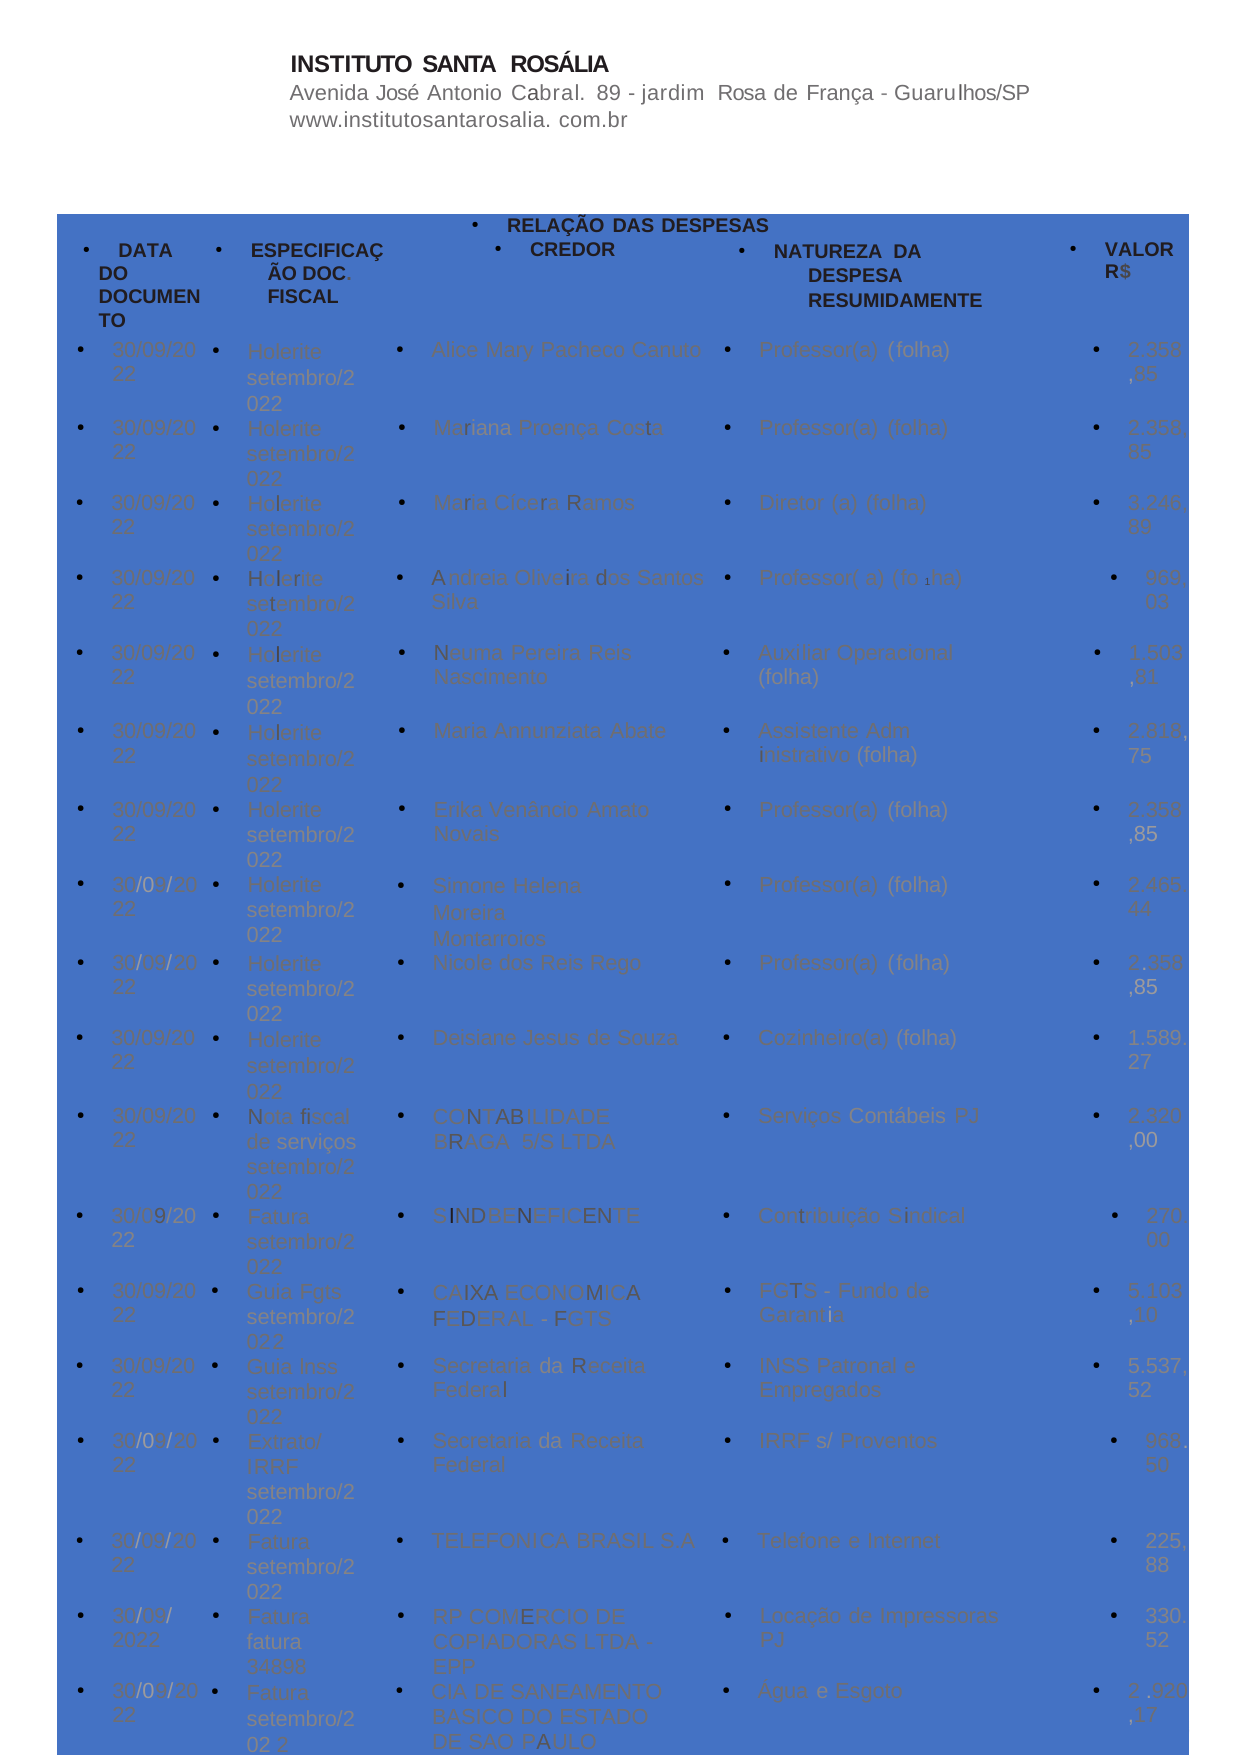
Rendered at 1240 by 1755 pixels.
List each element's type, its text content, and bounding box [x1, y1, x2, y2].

table_cell 5.103,10 [1016, 1279, 1189, 1354]
table_cell VALOR R$ [1016, 238, 1189, 338]
table_cell 2.358,85 [1016, 338, 1189, 416]
table_cell Alice Mary Pacheco Canuto [392, 338, 719, 416]
table_cell NATUREZA DA DESPESA RESUMIDAMENTE [719, 238, 1016, 338]
table_cell 30/09/2022 [57, 1679, 207, 1755]
table_cell 270.00 [1016, 1204, 1189, 1279]
table_cell Serviços Contábeis PJ [719, 1104, 1016, 1204]
table_cell 30/09/2022 [57, 1204, 207, 1279]
table_cell Nota fiscal de serviços setembro/2022 [207, 1104, 392, 1204]
table_cell 2 .920 ,17 [1016, 1679, 1189, 1755]
table_cell 2.465.44 [1016, 872, 1189, 951]
table_cell 30/09/2022 [57, 338, 207, 416]
table_cell Cozinheiro(a) (folha) [719, 1026, 1016, 1104]
table_cell 30/09/2022 [57, 1104, 207, 1204]
table_cell CREDOR [392, 238, 719, 338]
table_cell 1.589.27 [1016, 1026, 1189, 1104]
table_cell 2.358,85 [1016, 416, 1189, 491]
table_cell Holerite setembro/2022 [207, 641, 392, 719]
table_header RELAÇÃO DAS DESPESAS [57, 214, 1189, 238]
table_cell Contribuição Sindical [719, 1204, 1016, 1279]
table_cell Erika Venâncio Amato Novais [392, 797, 719, 872]
table_cell 30/09/2022 [57, 566, 207, 641]
table_cell Deisiane Jesus de Souza [392, 1026, 719, 1104]
table_cell Holerite setembro/2022 [207, 338, 392, 416]
table_cell Professor(a) (folha) [719, 951, 1016, 1026]
table_cell 30/09/2022 [57, 797, 207, 872]
table_cell Professor(a) (folha) [719, 872, 1016, 951]
table_cell 30/09/2022 [57, 1429, 207, 1529]
table_cell 30/09/2022 [57, 1354, 207, 1429]
table_cell Maria Cícera Ramos [392, 491, 719, 566]
table_cell 30/09/2022 [57, 1026, 207, 1104]
table_cell 30/09/2022 [57, 491, 207, 566]
table_cell 30/09/2022 [57, 1279, 207, 1354]
table_cell Holerite setembro/2022 [207, 416, 392, 491]
table_cell Neuma Pereira Reis Nascimento [392, 641, 719, 719]
table_cell Secretaria da Receita Federal [392, 1429, 719, 1529]
table_cell 5.537,52 [1016, 1354, 1189, 1429]
table_cell Fatura setembro/2022 [207, 1529, 392, 1604]
table_cell Auxiliar Operacional (folha) [719, 641, 1016, 719]
table_cell Maria Annunziata Abate [392, 719, 719, 797]
table_cell Holerite setembro/2022 [207, 566, 392, 641]
table_cell INSS Patronal e Empregados [719, 1354, 1016, 1429]
table_cell Holerite setembro/2022 [207, 491, 392, 566]
table_cell CIA DE SANEAMENTO BASICO DO ESTADO DE SAO PAULO SABESP [392, 1679, 719, 1755]
table_cell SINDBENEFICENTE [392, 1204, 719, 1279]
table_cell 969,03 [1016, 566, 1189, 641]
table_cell Andreia Oliveira dos Santos Silva [392, 566, 719, 641]
table_cell 225,88 [1016, 1529, 1189, 1604]
table_cell 3.246,89 [1016, 491, 1189, 566]
table_cell Professor(a) (folha) [719, 797, 1016, 872]
table_cell Locação de Impressoras PJ [719, 1604, 1016, 1679]
table_cell 2.818,75 [1016, 719, 1189, 797]
table_cell Simone Helena Moreira Montarroios [392, 872, 719, 951]
table_cell Diretor (a) (folha) [719, 491, 1016, 566]
table_cell Holerite setembro/2022 [207, 951, 392, 1026]
table_cell Fatura setembro/2022 [207, 1204, 392, 1279]
table_cell Professor( a) (fo 1ha) [719, 566, 1016, 641]
table_cell 968.50 [1016, 1429, 1189, 1529]
table_cell TELEFONICA BRASIL S.A [392, 1529, 719, 1604]
table_cell CONTABILIDADE BRAGA 5/S LTDA [392, 1104, 719, 1204]
table_cell FGTS - Fundo de Garantia [719, 1279, 1016, 1354]
table_cell Guia lnss setembro/2022 [207, 1354, 392, 1429]
table_cell 30/09/ 2022 [57, 1604, 207, 1679]
table_cell Água e Esgoto [719, 1679, 1016, 1755]
table_cell 30/09/2022 [57, 719, 207, 797]
table_cell RP COMERCIO DE COPIADORAS LTDA -EPP [392, 1604, 719, 1679]
table_cell Nicole dos Reis Rego [392, 951, 719, 1026]
table_cell Holerite setembro/2022 [207, 872, 392, 951]
table_cell Extrato/IRRF setembro/2022 [207, 1429, 392, 1529]
table_cell DATA DO DOCUMENTO [57, 238, 207, 338]
table_cell 30/09/2022 [57, 1529, 207, 1604]
table_cell Holerite setembro/2022 [207, 797, 392, 872]
table_cell Holerite setembro/2022 [207, 1026, 392, 1104]
table_cell Professor(a) (folha) [719, 338, 1016, 416]
text_box INSTITUTO SANTA ROSÁLIA Avenida José Antonio Cabral. 89 - jardim Rosa de França - Guarulhos/SP www.institutosantarosalia. com.br [287, 48, 1037, 132]
table_cell 30/09/2022 [57, 641, 207, 719]
table_cell Mariana Proença Costa [392, 416, 719, 491]
table_cell 330.52 [1016, 1604, 1189, 1679]
table_cell 2.320,00 [1016, 1104, 1189, 1204]
table_cell 1.503,81 [1016, 641, 1189, 719]
table_cell Holerite setembro/2022 [207, 719, 392, 797]
table_cell 2.358,85 [1016, 951, 1189, 1026]
table_cell 30/09/2022 [57, 872, 207, 951]
table_cell Secretaria da Receita Federal [392, 1354, 719, 1429]
table_cell CAIXA ECONOMICA FEDERAL - FGTS [392, 1279, 719, 1354]
table_cell Professor(a) (folha) [719, 416, 1016, 491]
table_cell Assistente Adm inistrativo (folha) [719, 719, 1016, 797]
table_cell 30/09/2022 [57, 416, 207, 491]
table_cell Guia Fgts setembro/2 022 [207, 1279, 392, 1354]
table_cell 2.358,85 [1016, 797, 1189, 872]
table_cell Fatura setembro/202 2 [207, 1679, 392, 1755]
table_cell Fatura fatura 34898 [207, 1604, 392, 1679]
table_cell 30/09/2022 [57, 951, 207, 1026]
table_cell IRRF s/ Proventos [719, 1429, 1016, 1529]
table_cell Telefone e Internet [719, 1529, 1016, 1604]
table_cell ESPECIFICAÇÃO DOC. FISCAL [207, 238, 392, 338]
